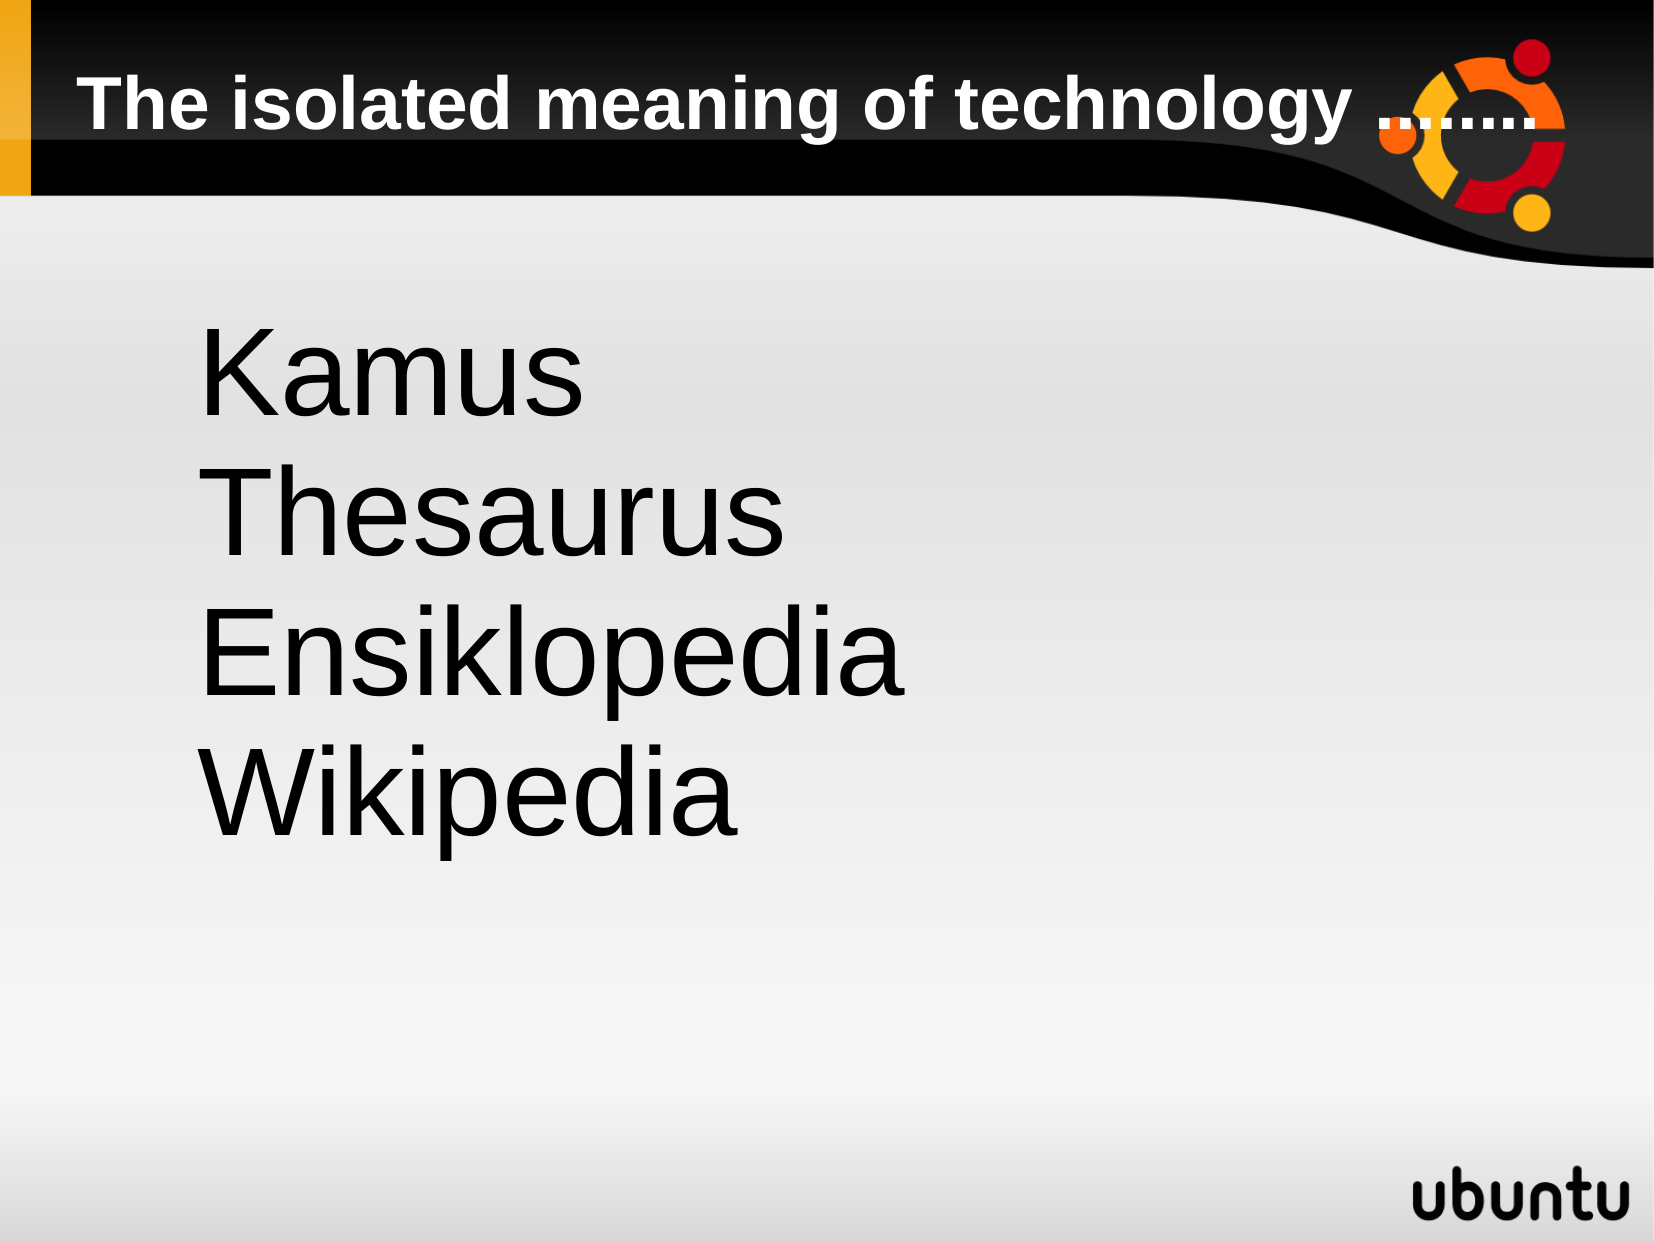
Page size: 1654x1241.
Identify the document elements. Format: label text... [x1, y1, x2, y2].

picture [0, 0, 1654, 1241]
title The isolated meaning of technology ........ [76, 0, 1565, 208]
text_box Kamus Thesaurus Ensiklopedia Wikipedia [147, 295, 1123, 1052]
